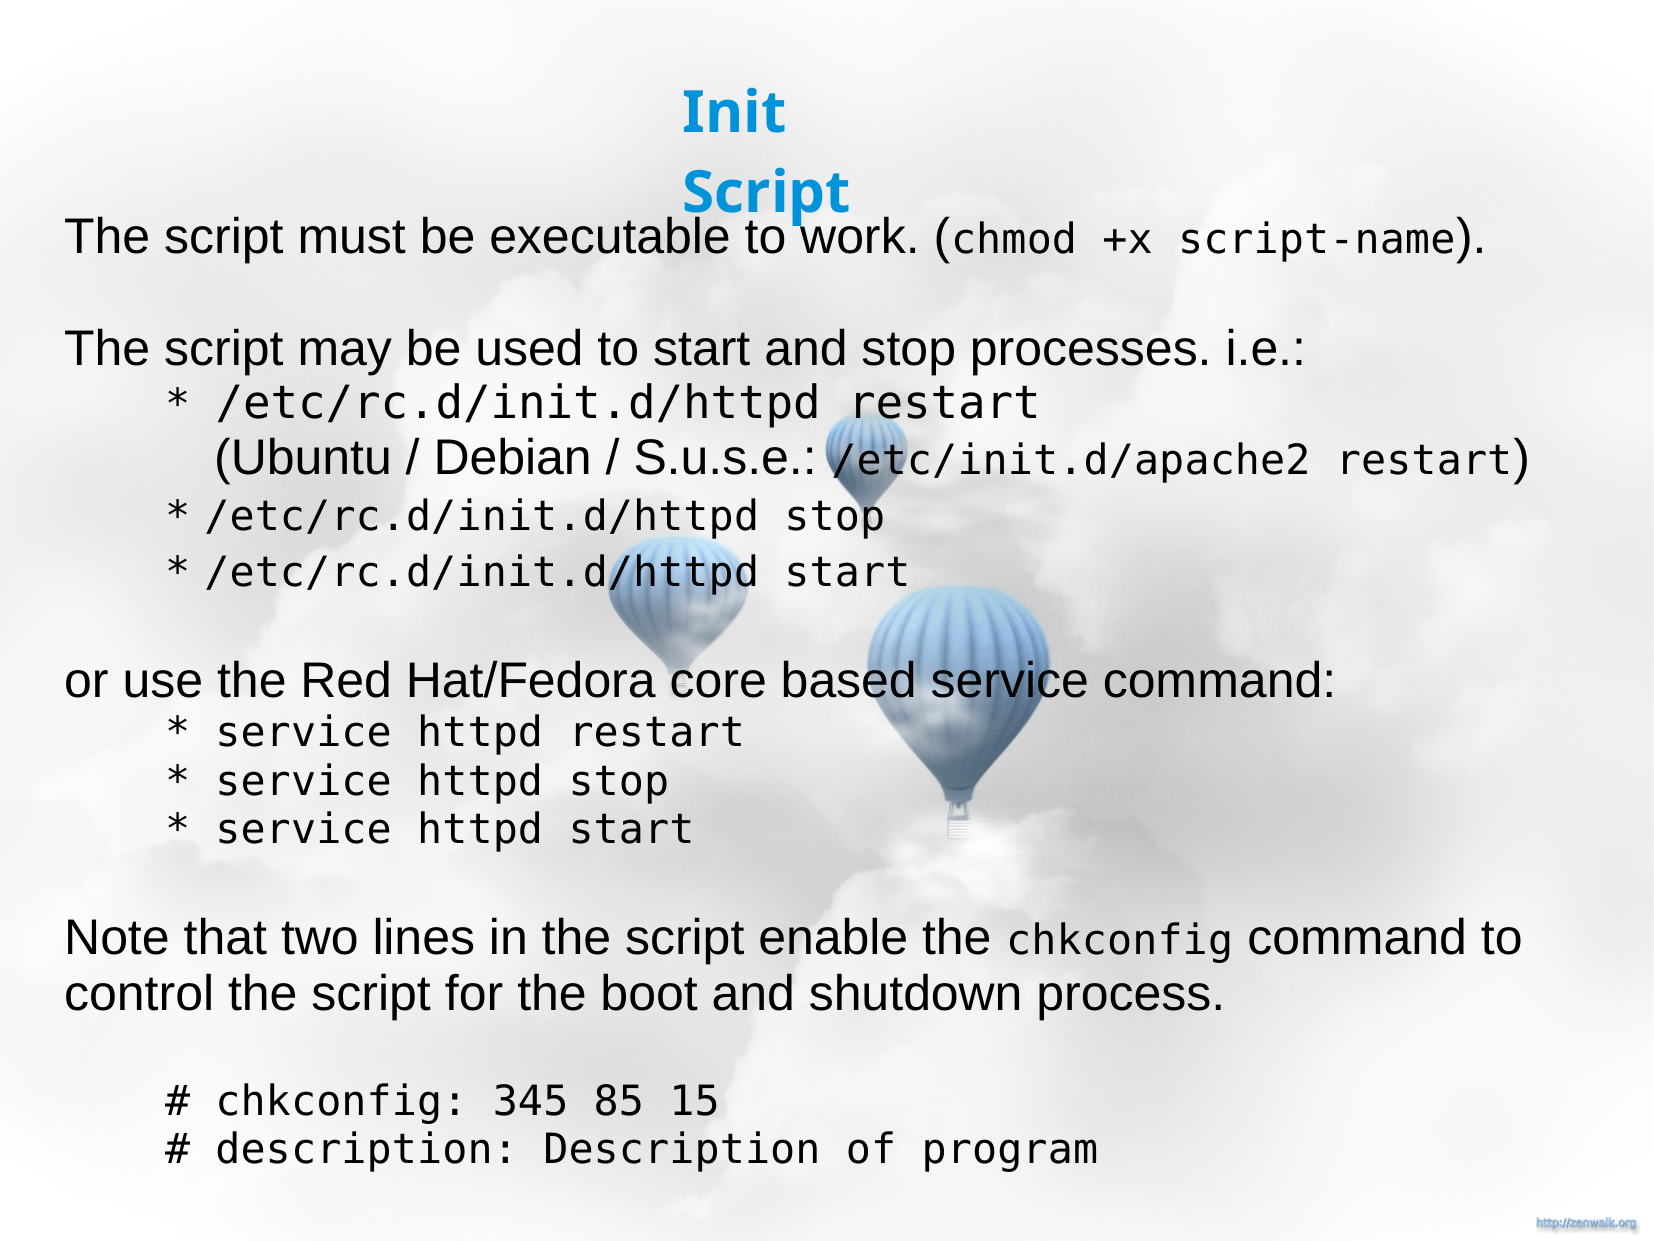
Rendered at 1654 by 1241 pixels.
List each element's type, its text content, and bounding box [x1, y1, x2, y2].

text_box The script must be executable to work. (chmod +x script-name). The script may be used to start and stop processes. i.e.: * /etc/rc.d/init.d/httpd restart (Ubuntu / Debian / S.u.s.e.: /etc/init.d/apache2 restart) * /etc/rc.d/init.d/httpd stop * /etc/rc.d/init.d/httpd start or use the Red Hat/Fedora core based service command: * service httpd restart * service httpd stop * service httpd start Note that two lines in the script enable the chkconfig command to control the script for the boot and shutdown process. # chkconfig: 345 85 15 # description: Description of program [49, 201, 1625, 1181]
text_box Init Script [667, 63, 957, 149]
